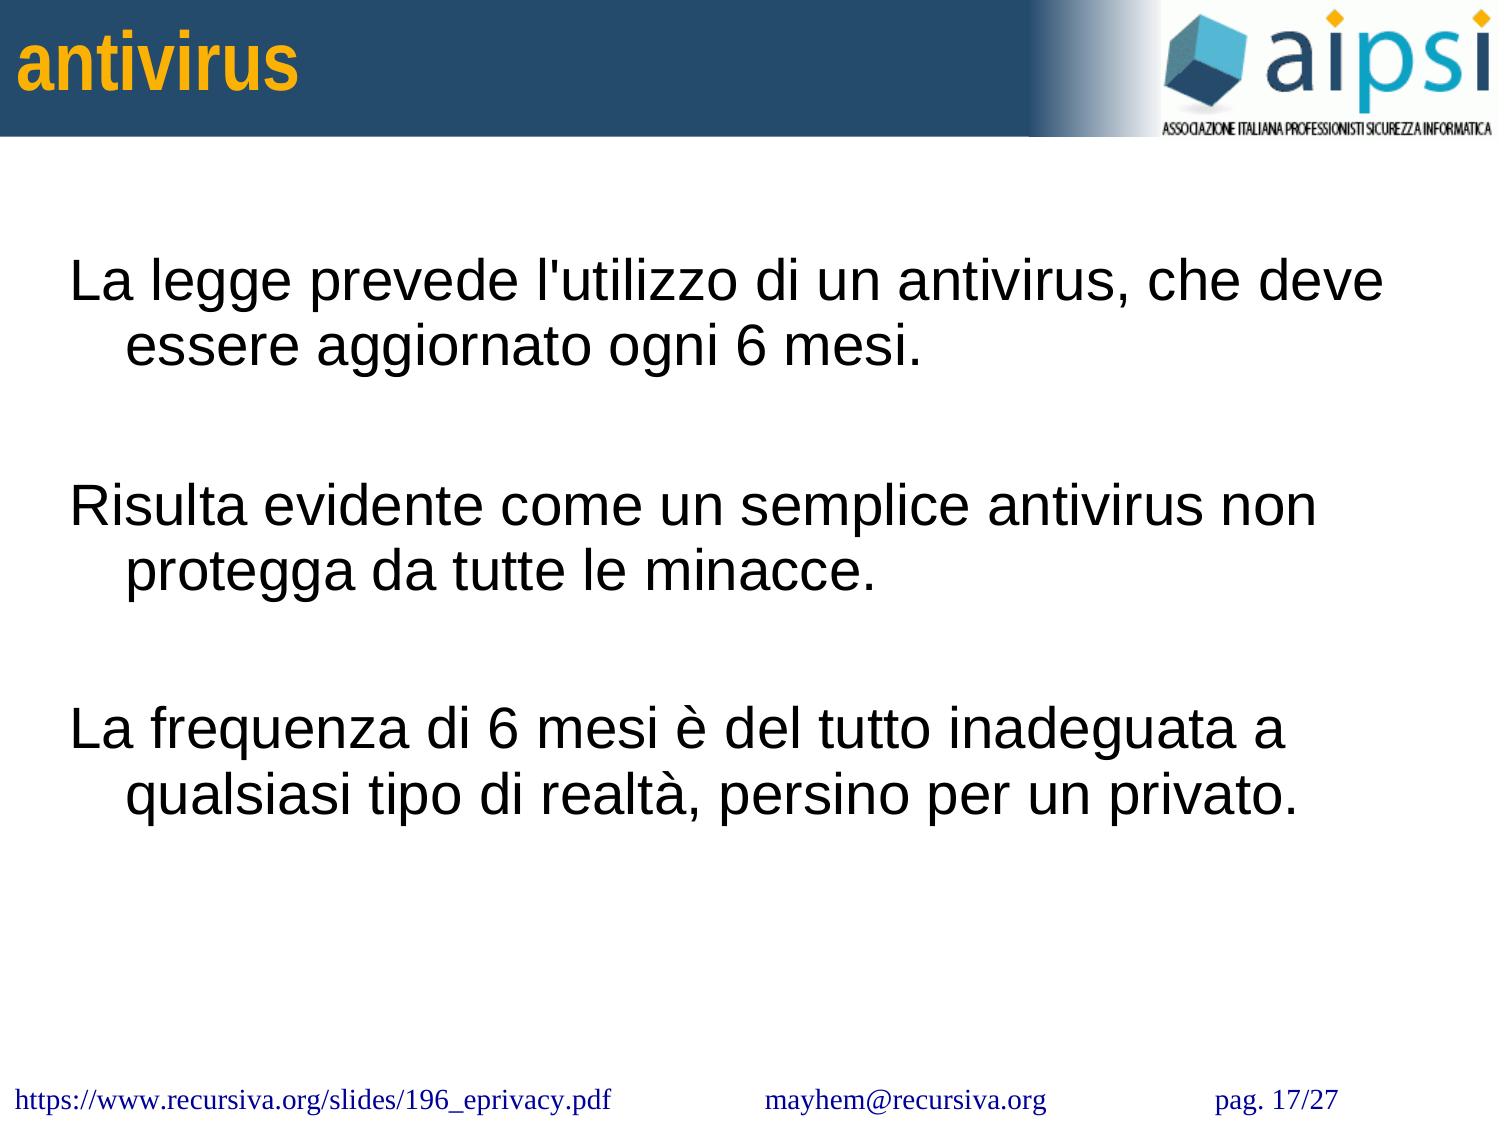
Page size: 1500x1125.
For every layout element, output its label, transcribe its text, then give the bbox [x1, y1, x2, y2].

picture [1157, 0, 1499, 141]
title antivirus [16, 0, 1116, 141]
list La legge prevede l'utilizzo di un antivirus, che deve essere aggiornato ogni 6 mesi. Risulta evidente come un semplice antivirus non protegga da tutte le minacce. La frequenza di 6 mesi è del tutto inadeguata a qualsiasi tipo di realtà, persino per un privato. [69, 248, 1420, 976]
